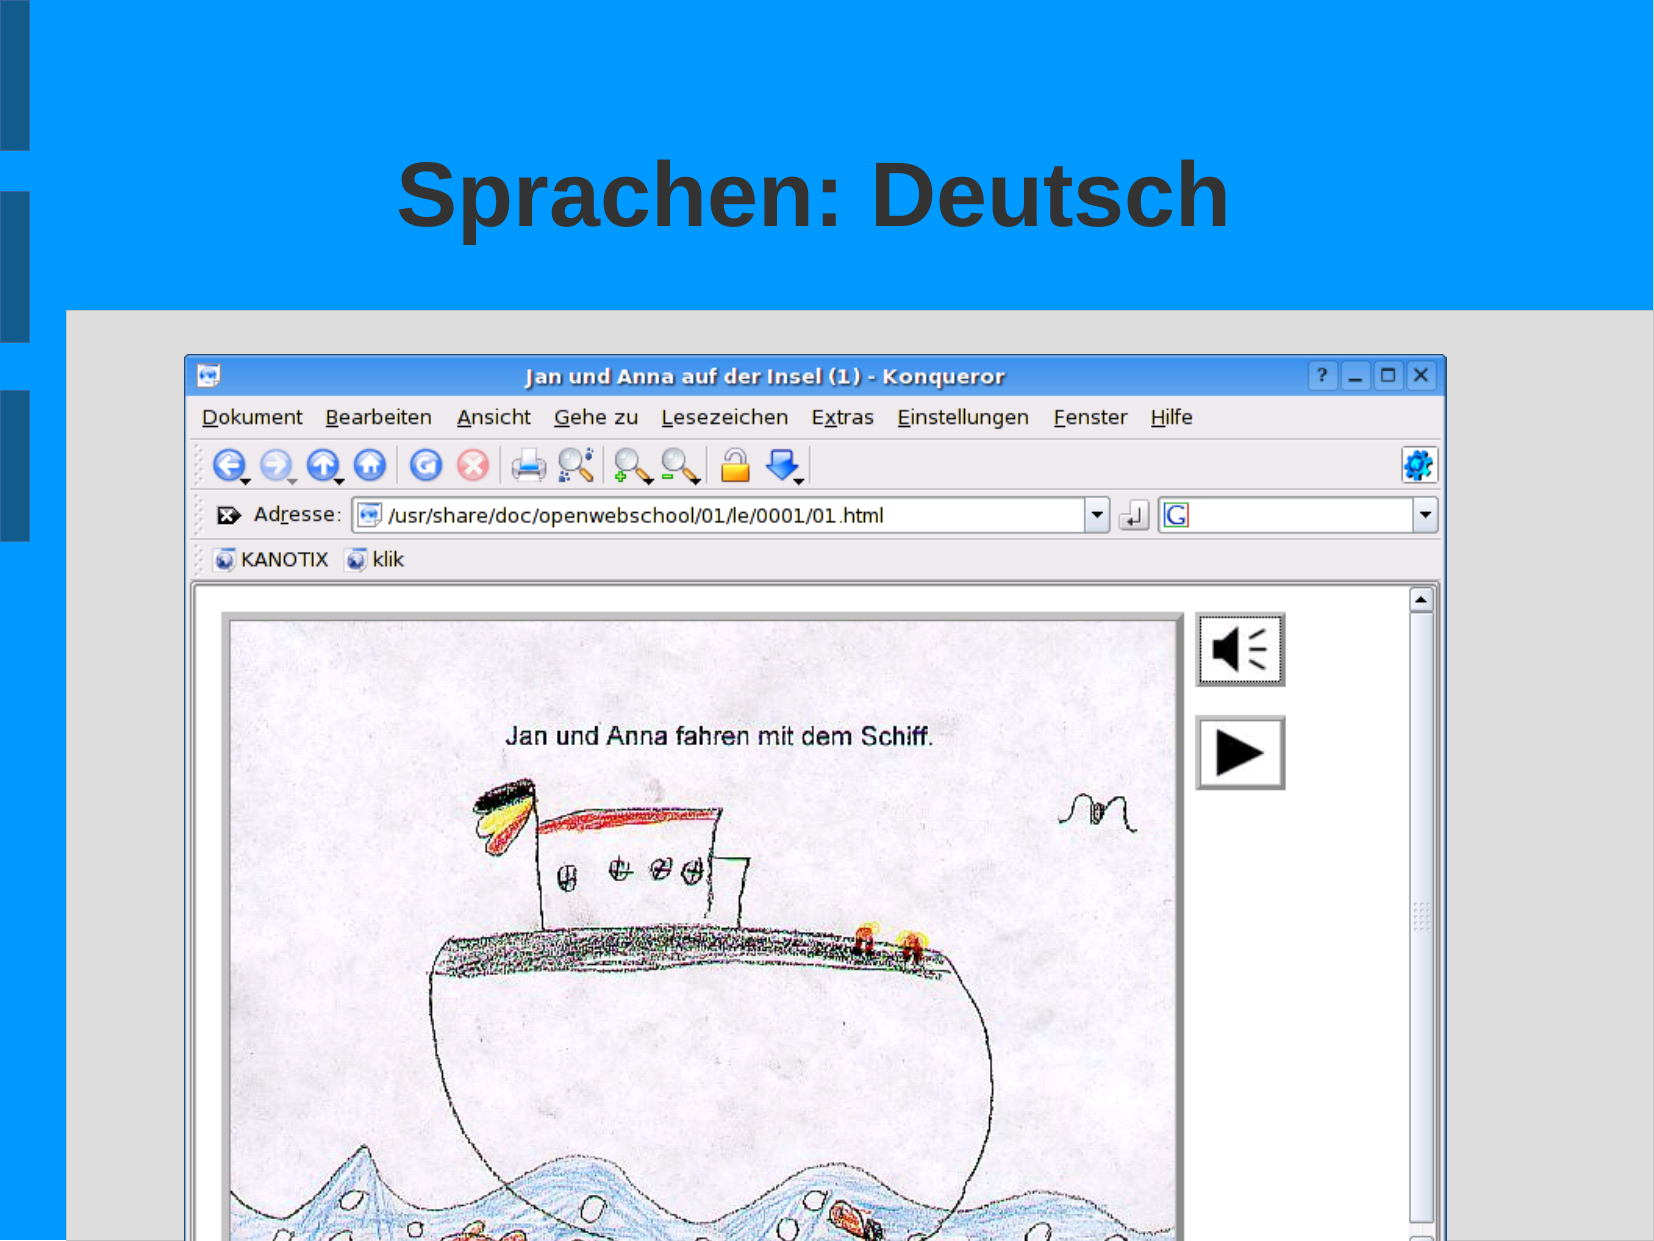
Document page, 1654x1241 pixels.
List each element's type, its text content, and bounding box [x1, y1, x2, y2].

picture [184, 354, 1447, 1241]
title Sprachen: Deutsch [121, 91, 1534, 299]
